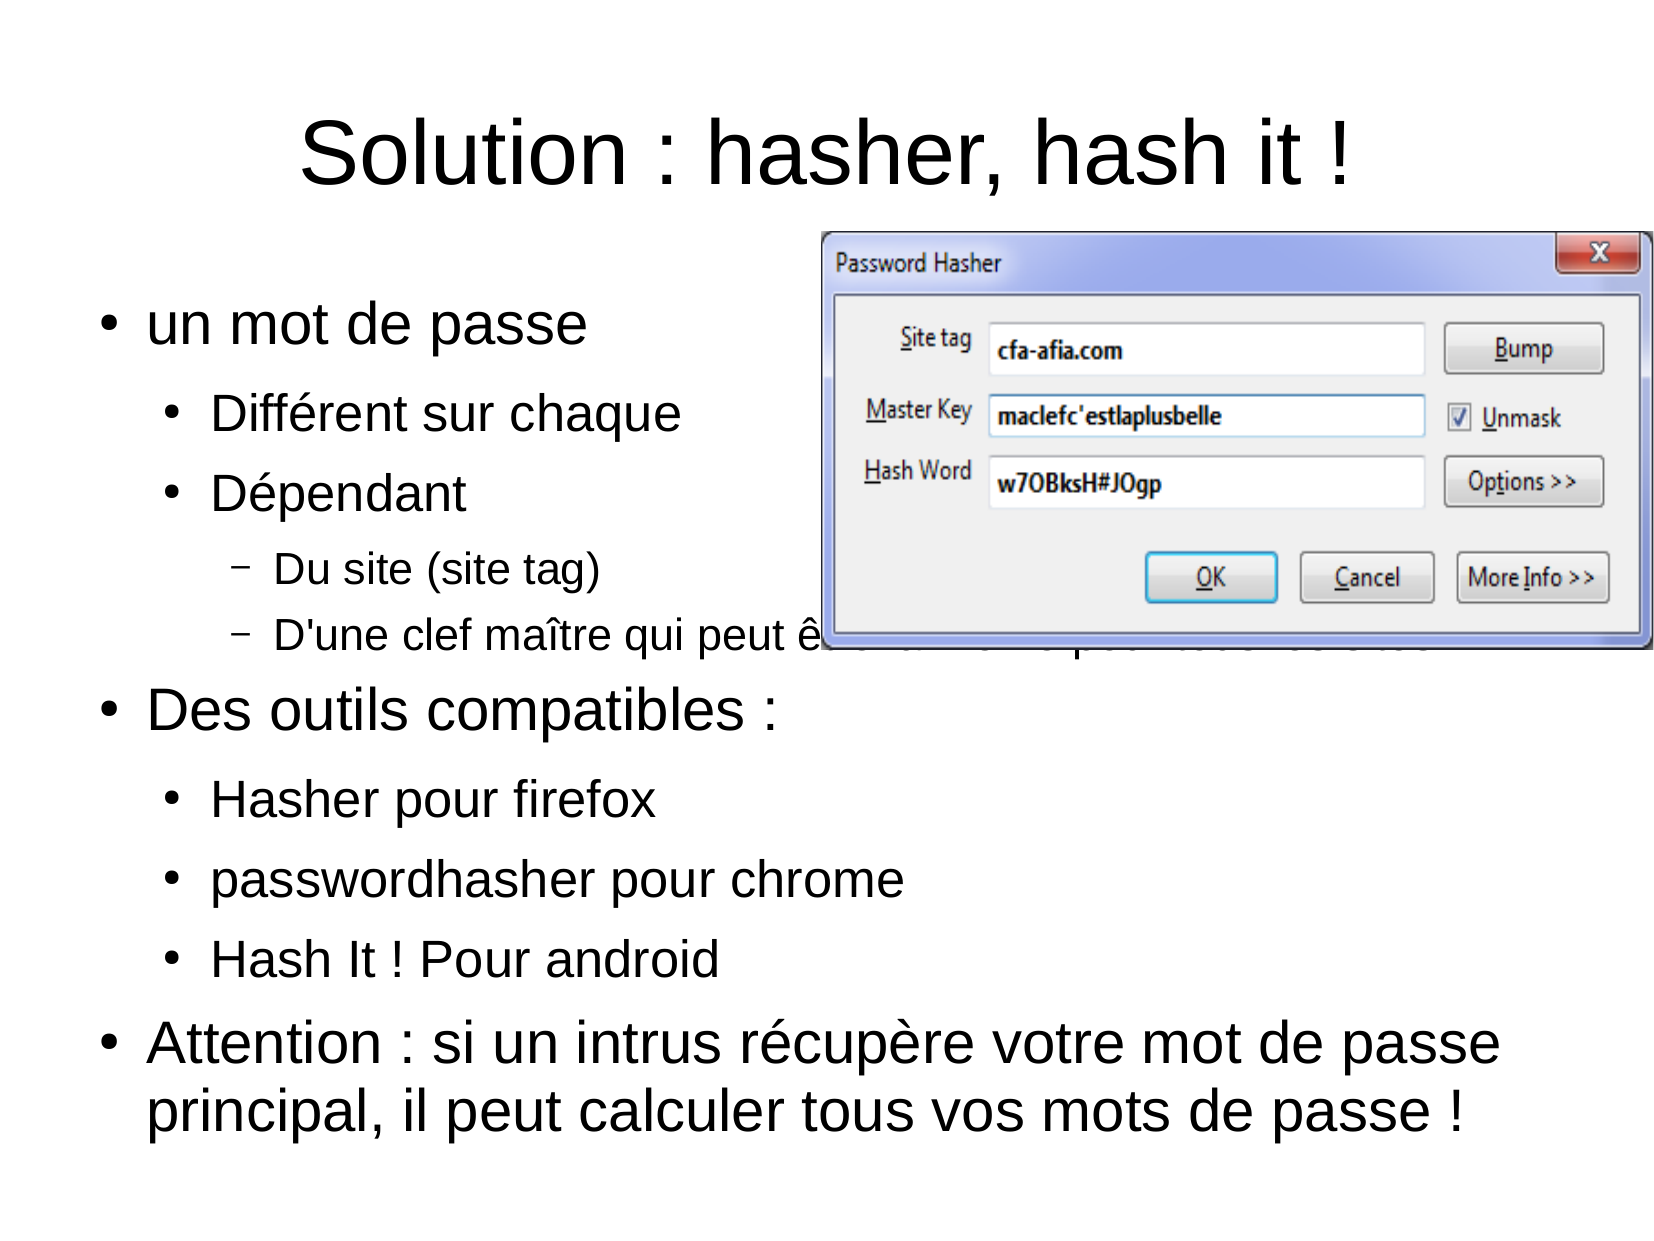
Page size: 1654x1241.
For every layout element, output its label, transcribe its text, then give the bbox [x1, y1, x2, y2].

list un mot de passe Différent sur chaque Dépendant Du site (site tag) D'une clef maître qui peut être la même pour tous les sites Des outils compatibles : Hasher pour firefox passwordhasher pour chrome Hash It ! Pour android Attention : si un intrus récupère votre mot de passe principal, il peut calculer tous vos mots de passe ! [82, 290, 1595, 1152]
title Solution : hasher, hash it ! [82, 49, 1571, 257]
picture [821, 231, 1654, 650]
